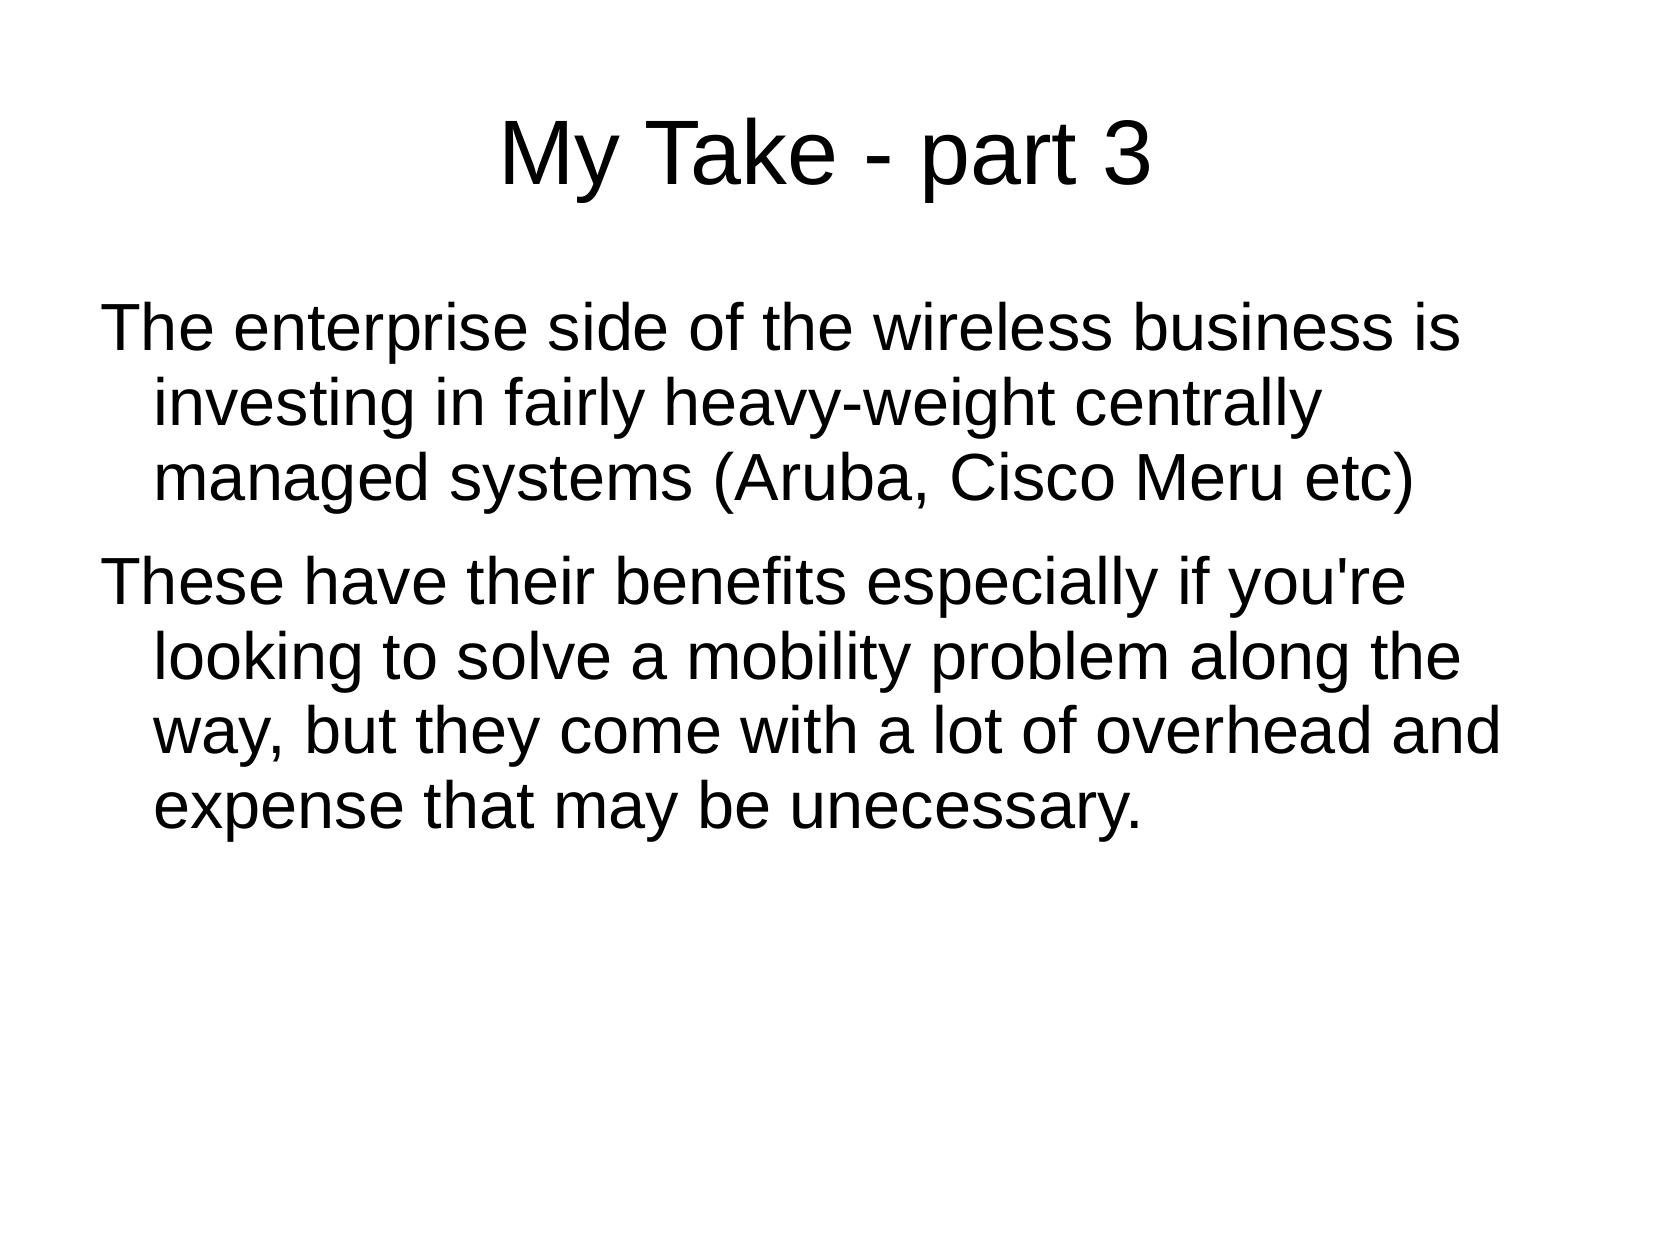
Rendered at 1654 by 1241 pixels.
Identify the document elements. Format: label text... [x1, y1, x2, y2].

title My Take - part 3 [82, 56, 1571, 250]
list The enterprise side of the wireless business is investing in fairly heavy-weight centrally managed systems (Aruba, Cisco Meru etc) These have their benefits especially if you're looking to solve a mobility problem along the way, but they come with a lot of overhead and expense that may be unecessary. [82, 290, 1571, 1094]
